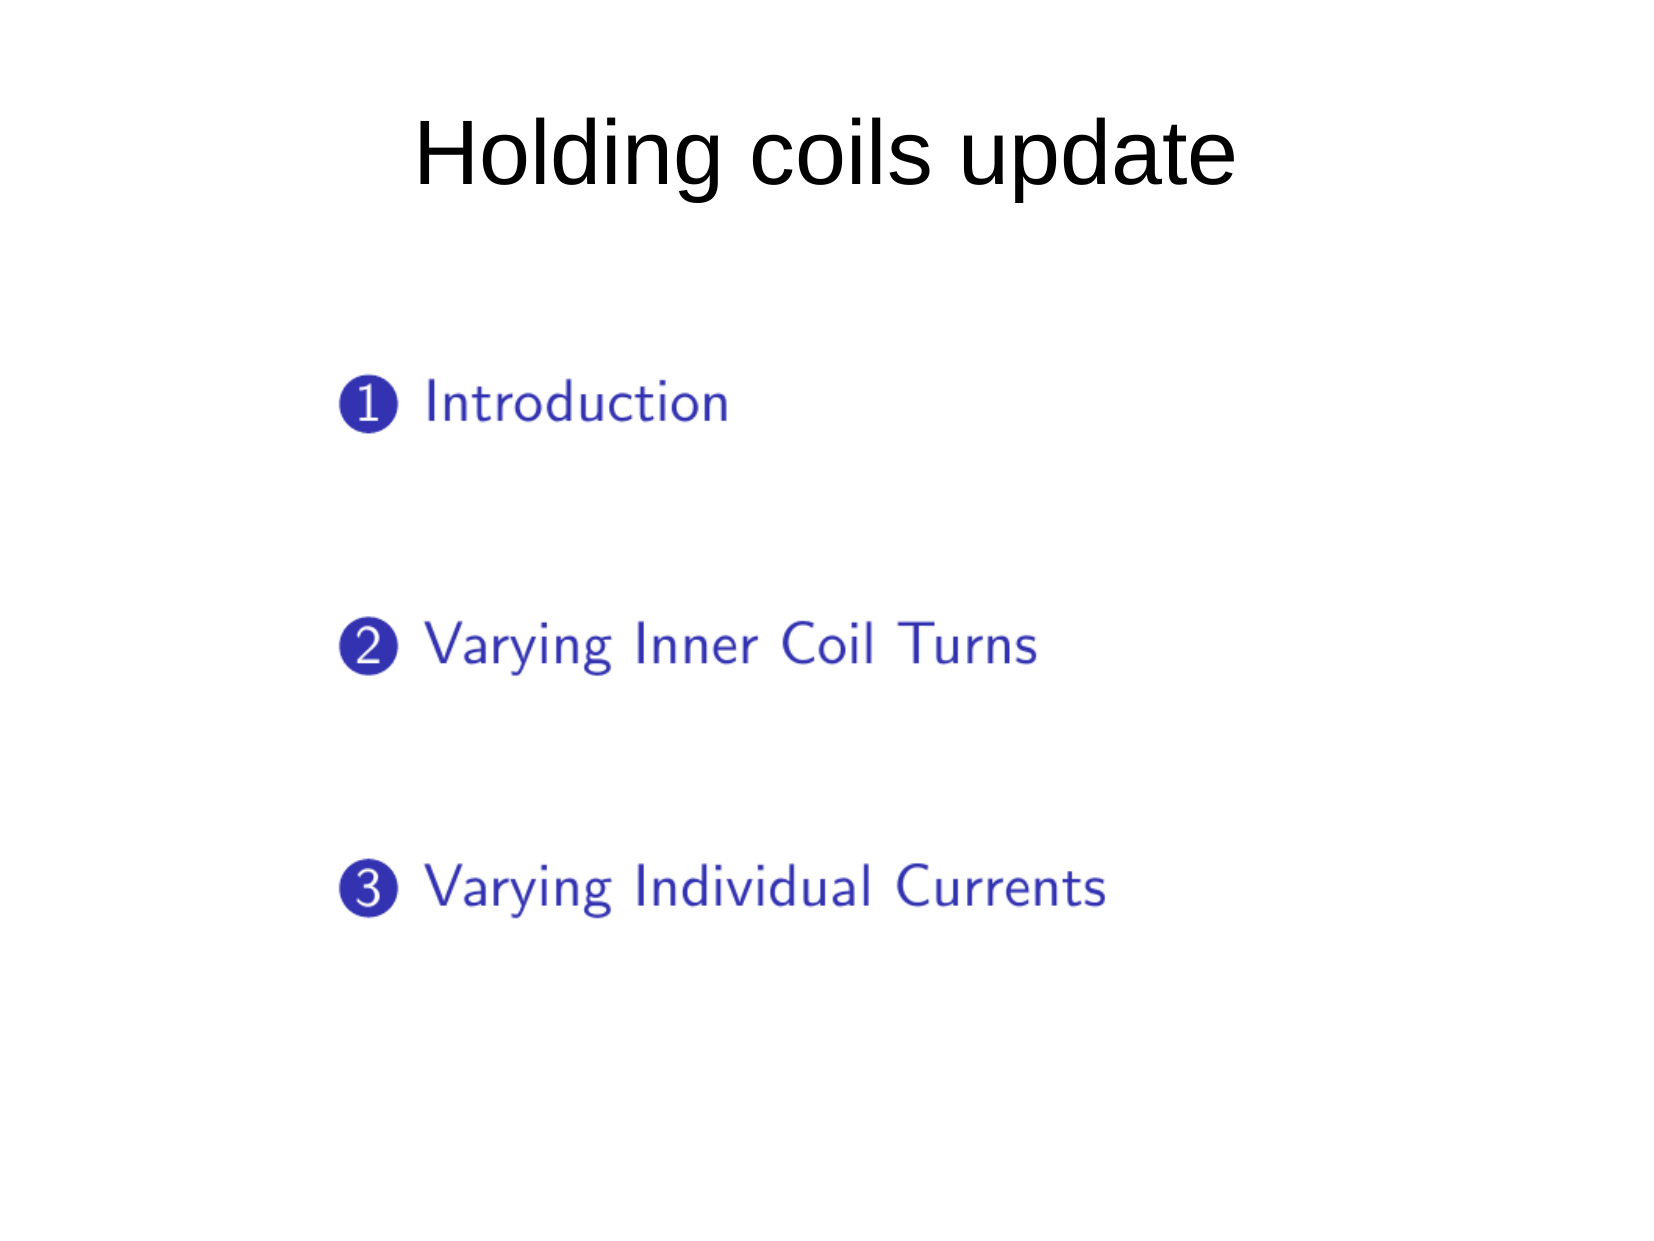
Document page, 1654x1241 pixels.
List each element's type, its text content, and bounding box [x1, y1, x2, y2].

title Holding coils update [82, 49, 1571, 257]
picture [272, 210, 1388, 1031]
